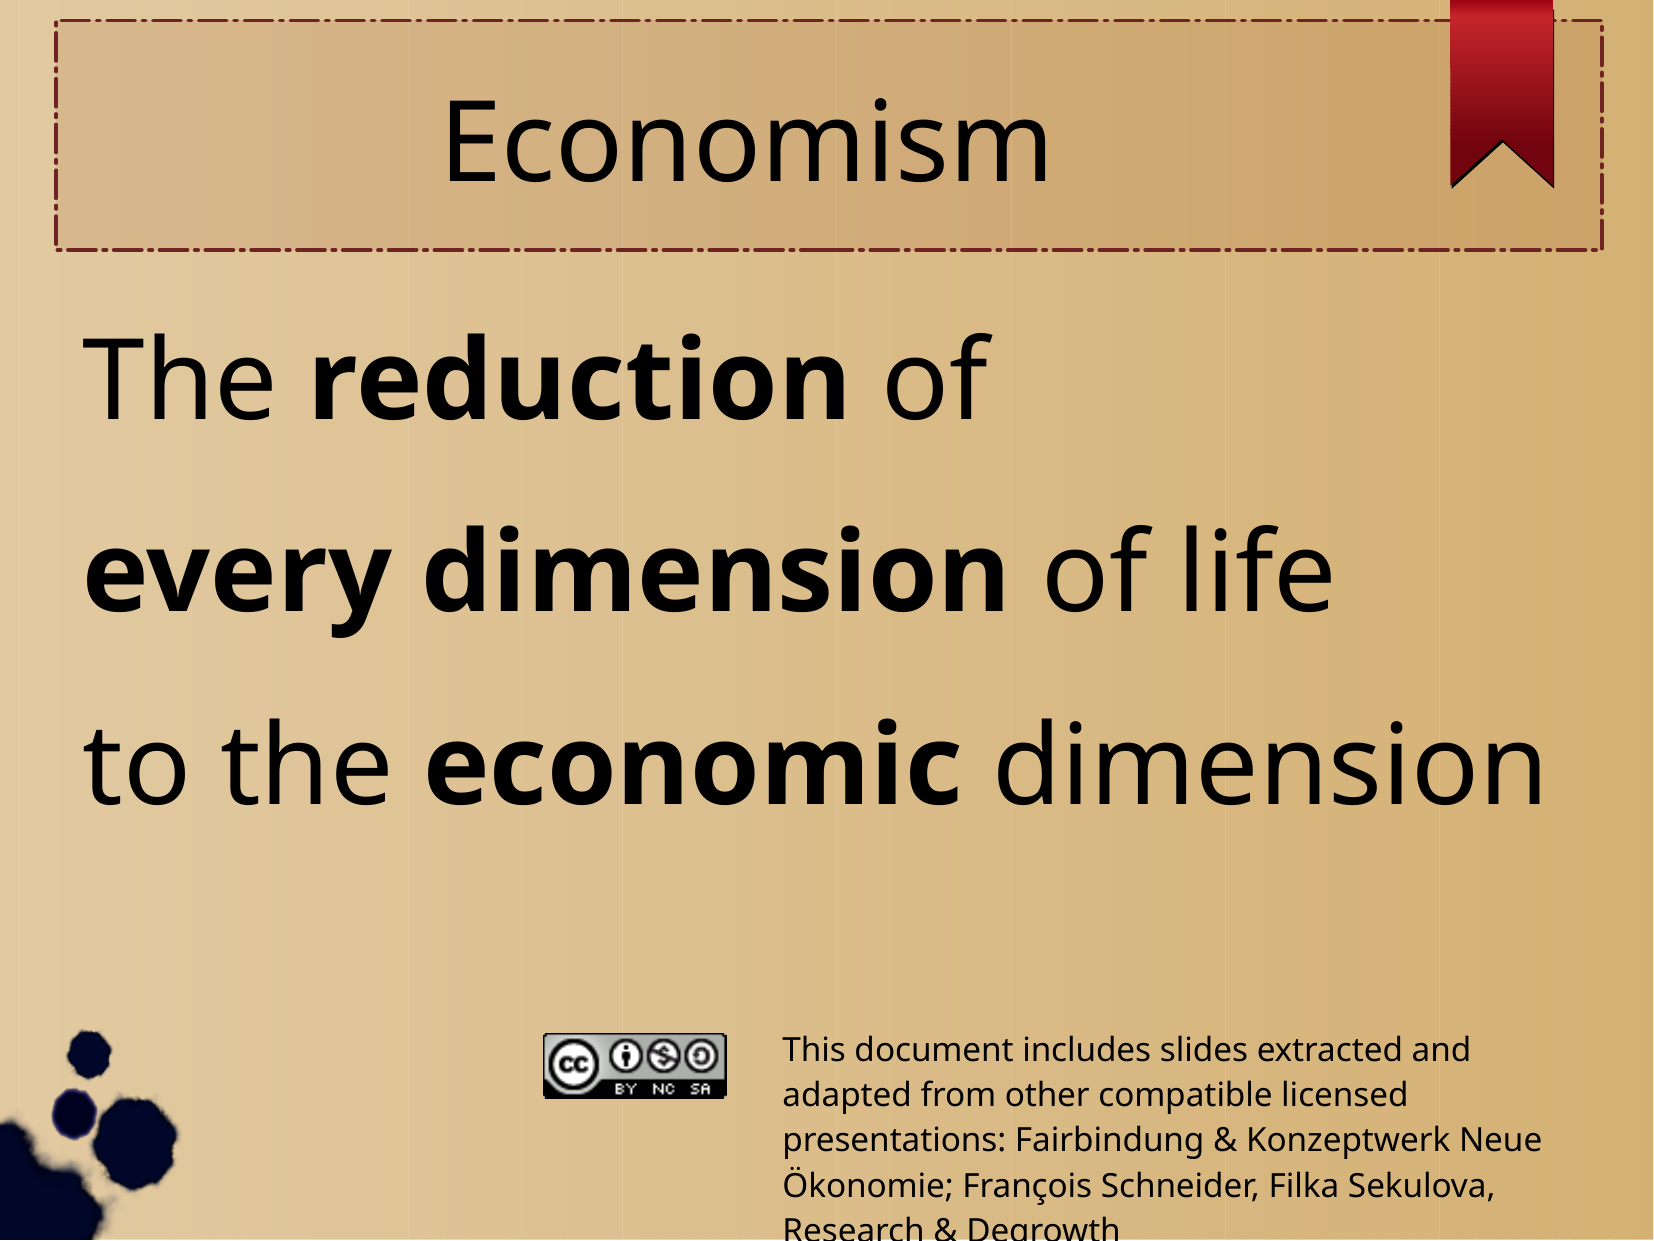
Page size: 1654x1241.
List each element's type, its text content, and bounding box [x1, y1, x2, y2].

picture [543, 1033, 727, 1099]
title Economism [82, 47, 1412, 229]
text_box This document includes slides extracted and adapted from other compatible licensed presentations: Fairbindung & Konzeptwerk Neue Ökonomie; François Schneider, Filka Sekulova, Research & Degrowth [767, 1018, 1595, 1241]
list The reduction of every dimension of life to the economic dimension [82, 299, 1571, 1019]
